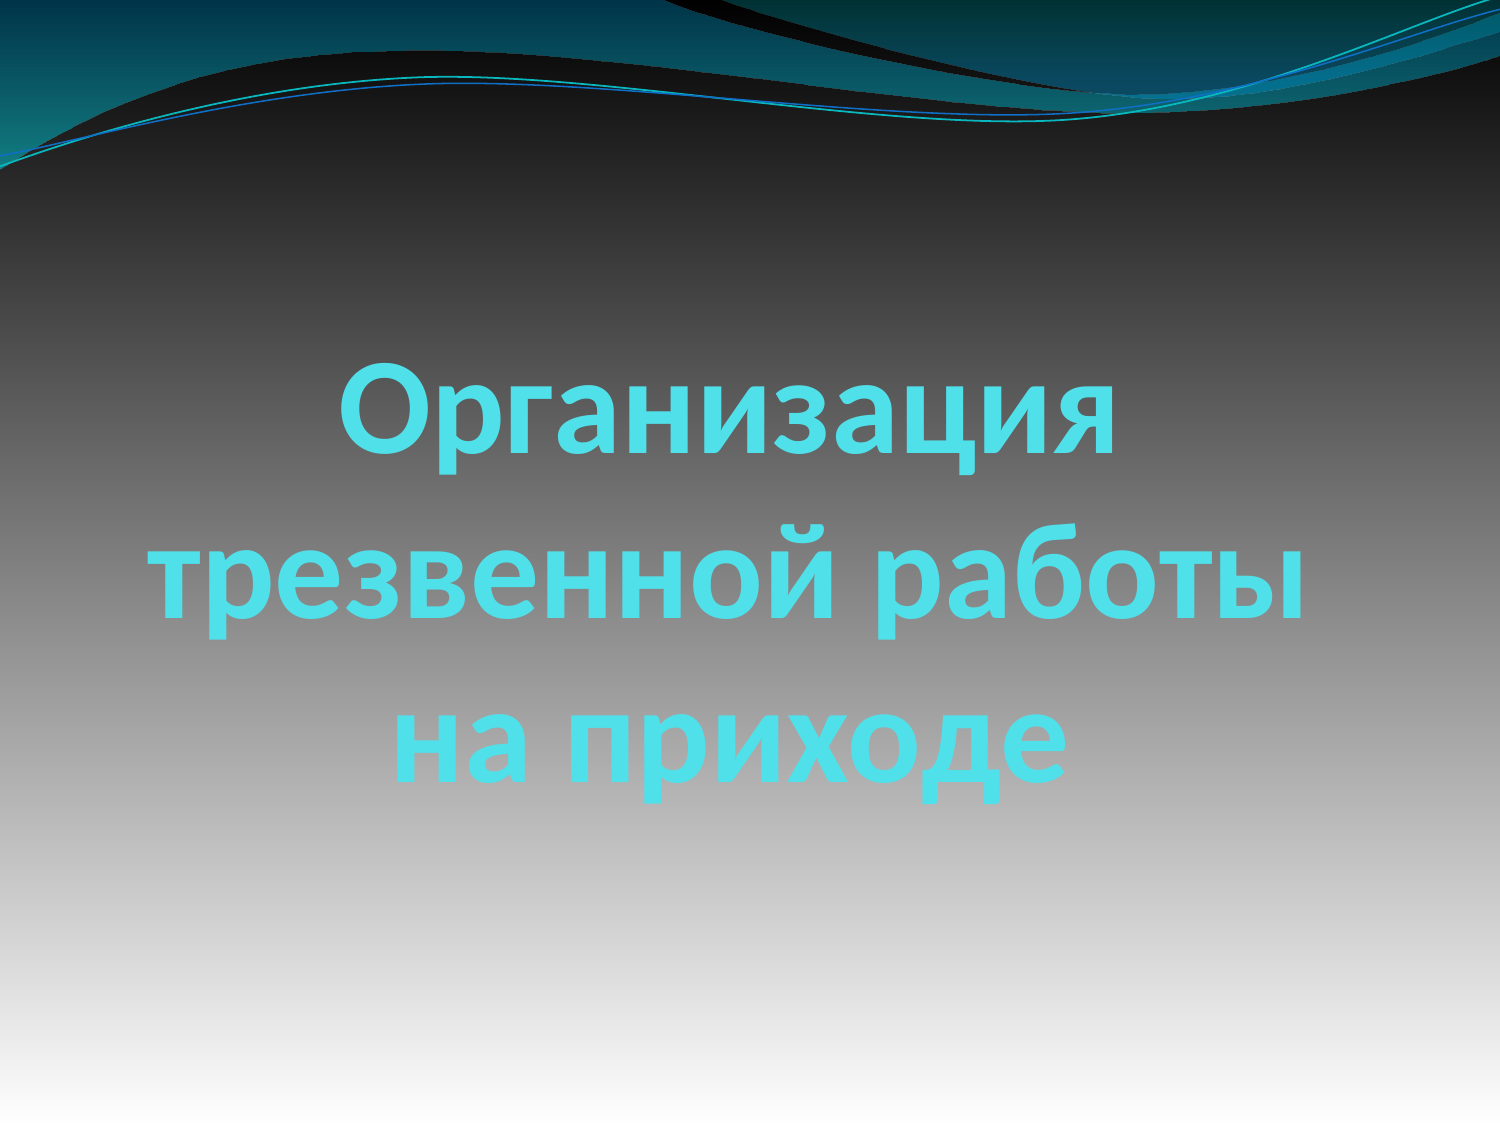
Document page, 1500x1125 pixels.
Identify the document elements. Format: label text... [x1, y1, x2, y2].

title Организация трезвенной работы на приходе [87, 224, 1376, 811]
